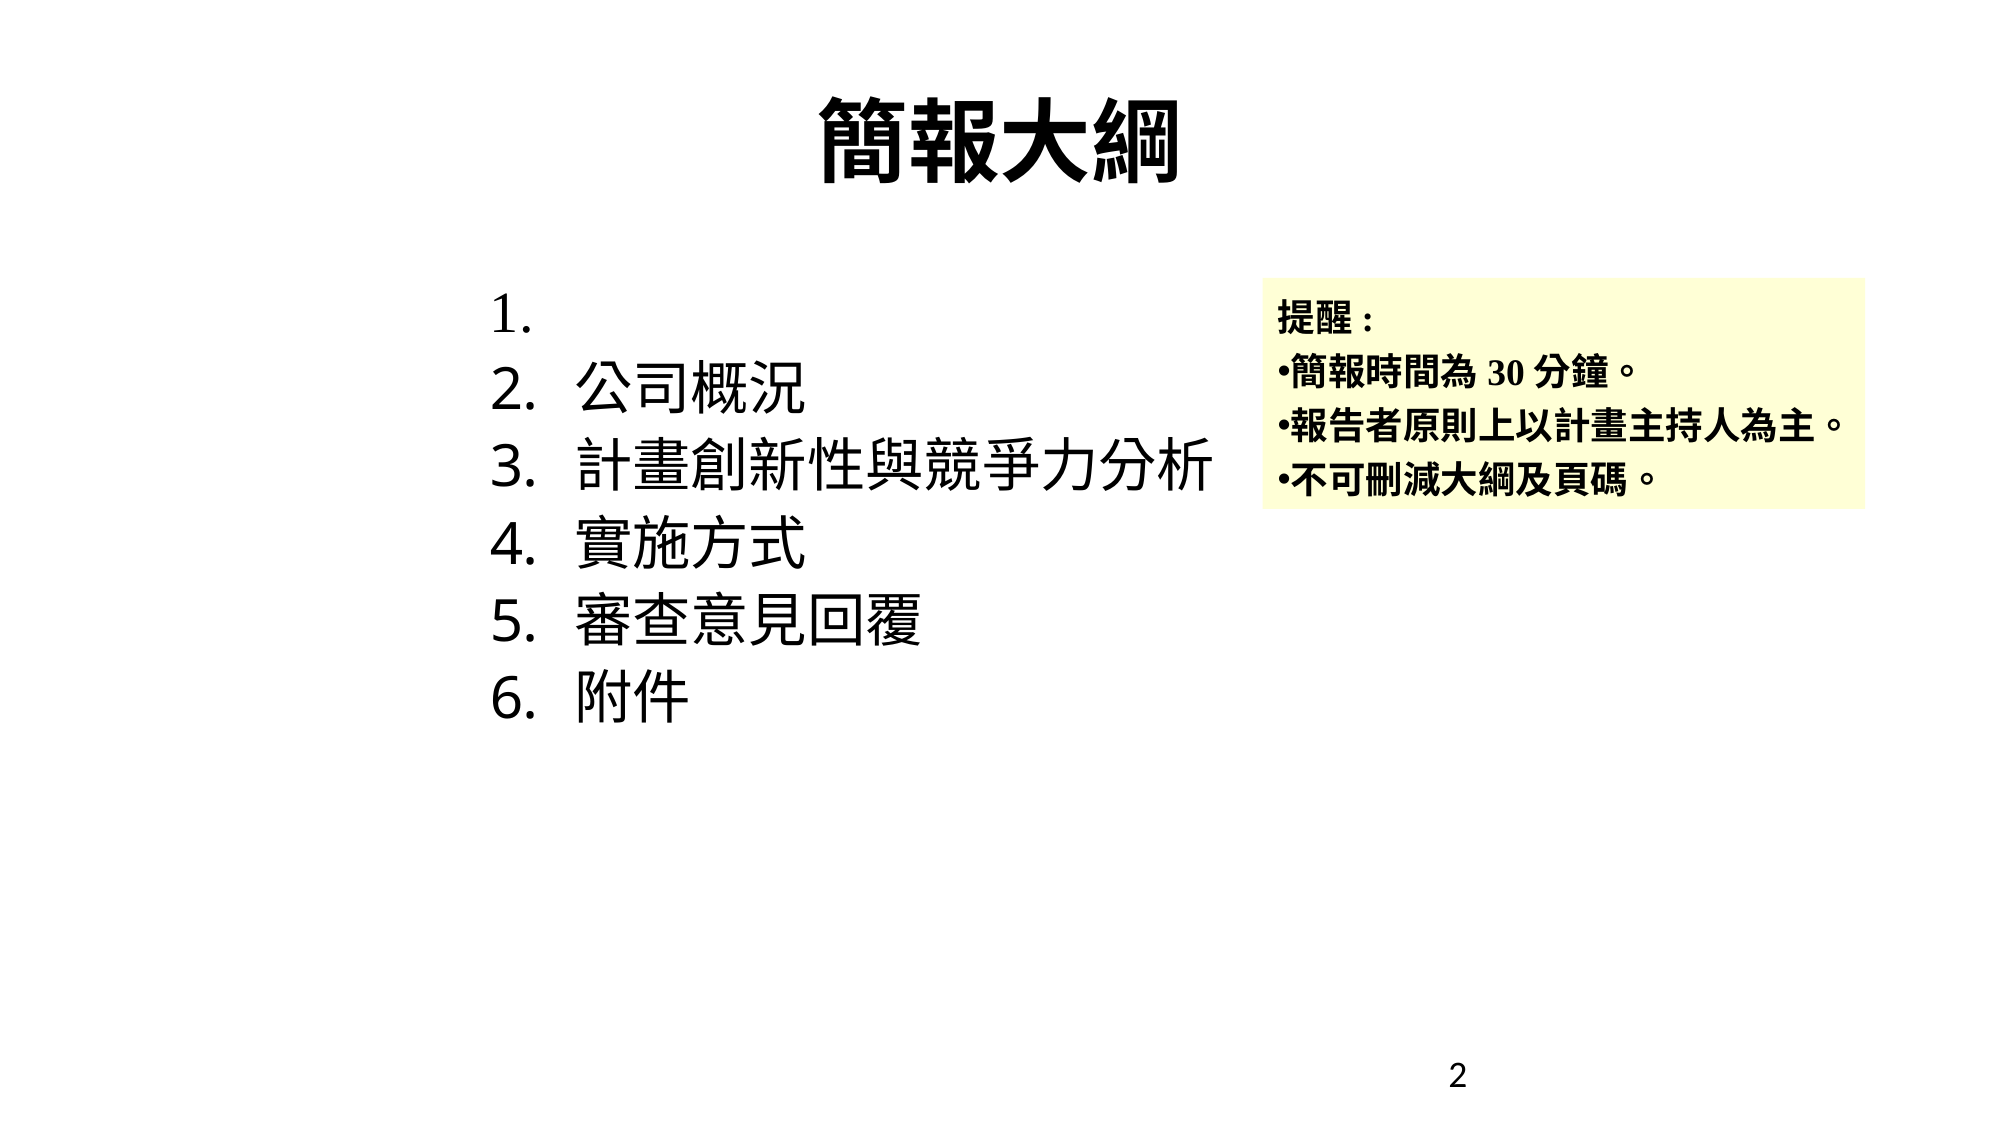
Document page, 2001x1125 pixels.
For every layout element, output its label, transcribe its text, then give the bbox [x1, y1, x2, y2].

text_box 提醒: 簡報時間為30分鐘。 報告者原則上以計畫主持人為主。 不可刪減大綱及頁碼。 [1263, 278, 1865, 509]
text_box 2 [1433, 1042, 1900, 1103]
title 簡報大綱 [99, 45, 1900, 233]
text_box 公司概況 計畫創新性與競爭力分析 實施方式 審查意見回覆 附件 [324, 267, 1675, 1043]
